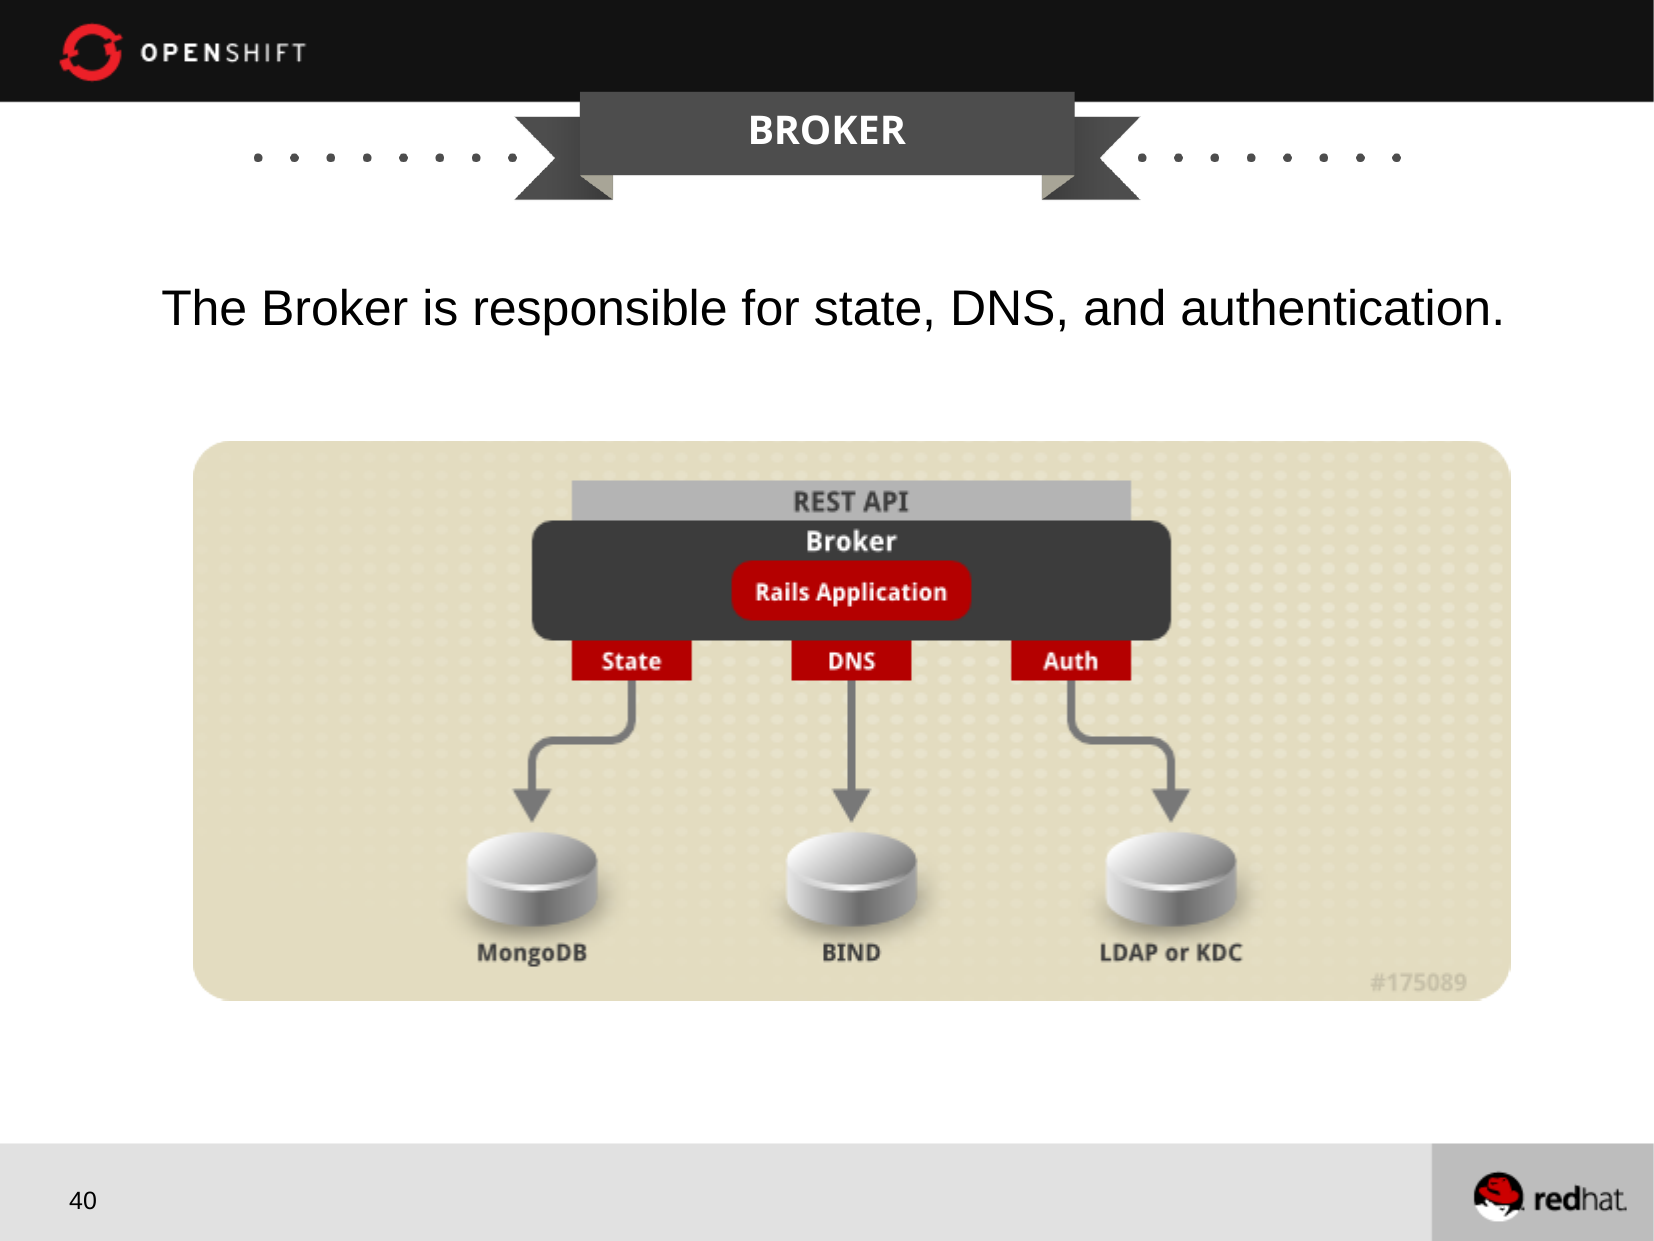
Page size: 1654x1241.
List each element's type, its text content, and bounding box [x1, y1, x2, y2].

text_box The Broker is responsible for state, DNS, and authentication. [0, 272, 1654, 346]
picture [0, 0, 1654, 272]
text_box BROKER [581, 101, 1073, 163]
picture [0, 346, 1654, 1241]
